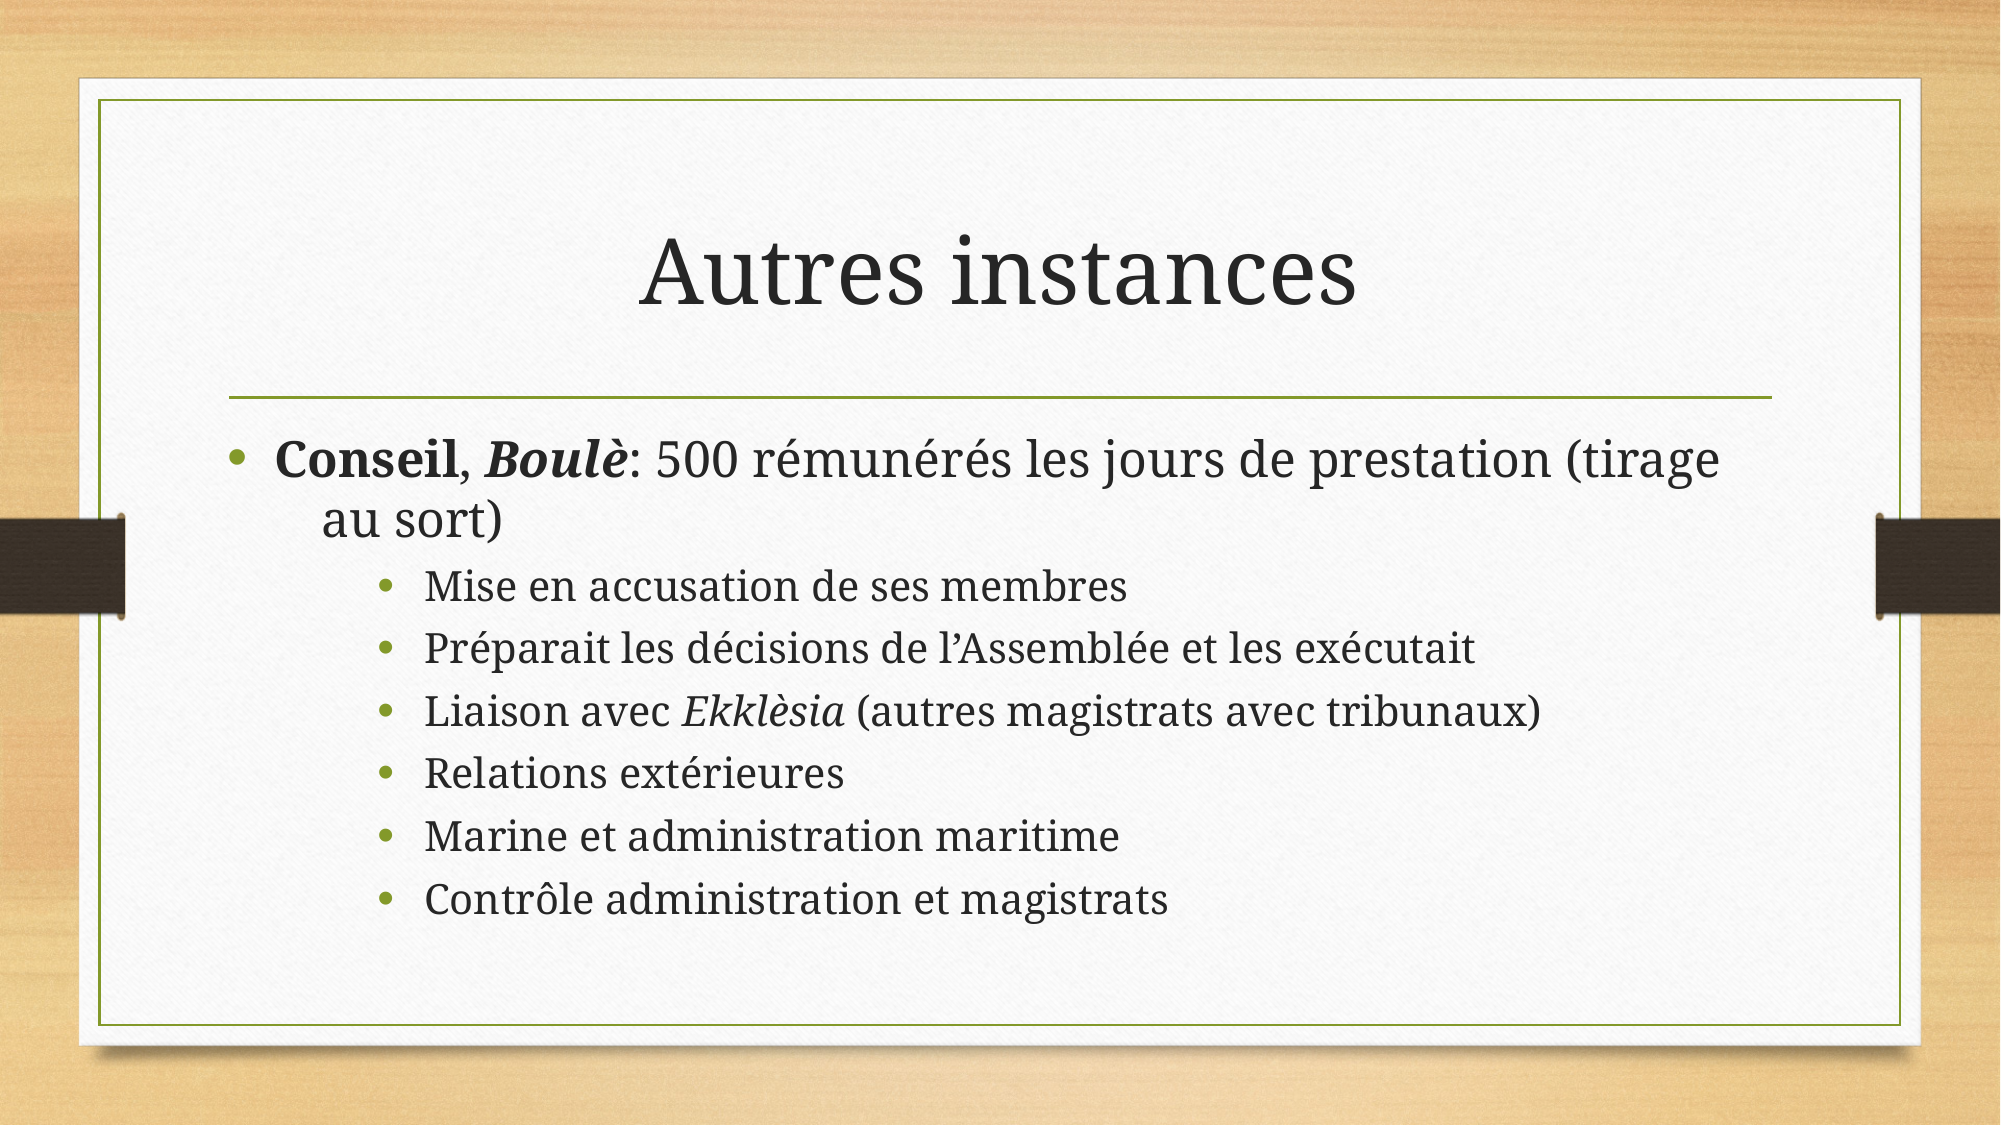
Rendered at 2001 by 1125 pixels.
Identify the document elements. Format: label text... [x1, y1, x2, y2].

list Conseil, Boulè: 500 rémunérés les jours de prestation (tirage au sort) Mise en accusation de ses membres Préparait les décisions de l’Assemblée et les exécutait Liaison avec Ekklèsia (autres magistrats avec tribunaux) Relations extérieures Marine et administration maritime Contrôle administration et magistrats [212, 419, 1788, 964]
title Autres instances [212, 161, 1788, 376]
